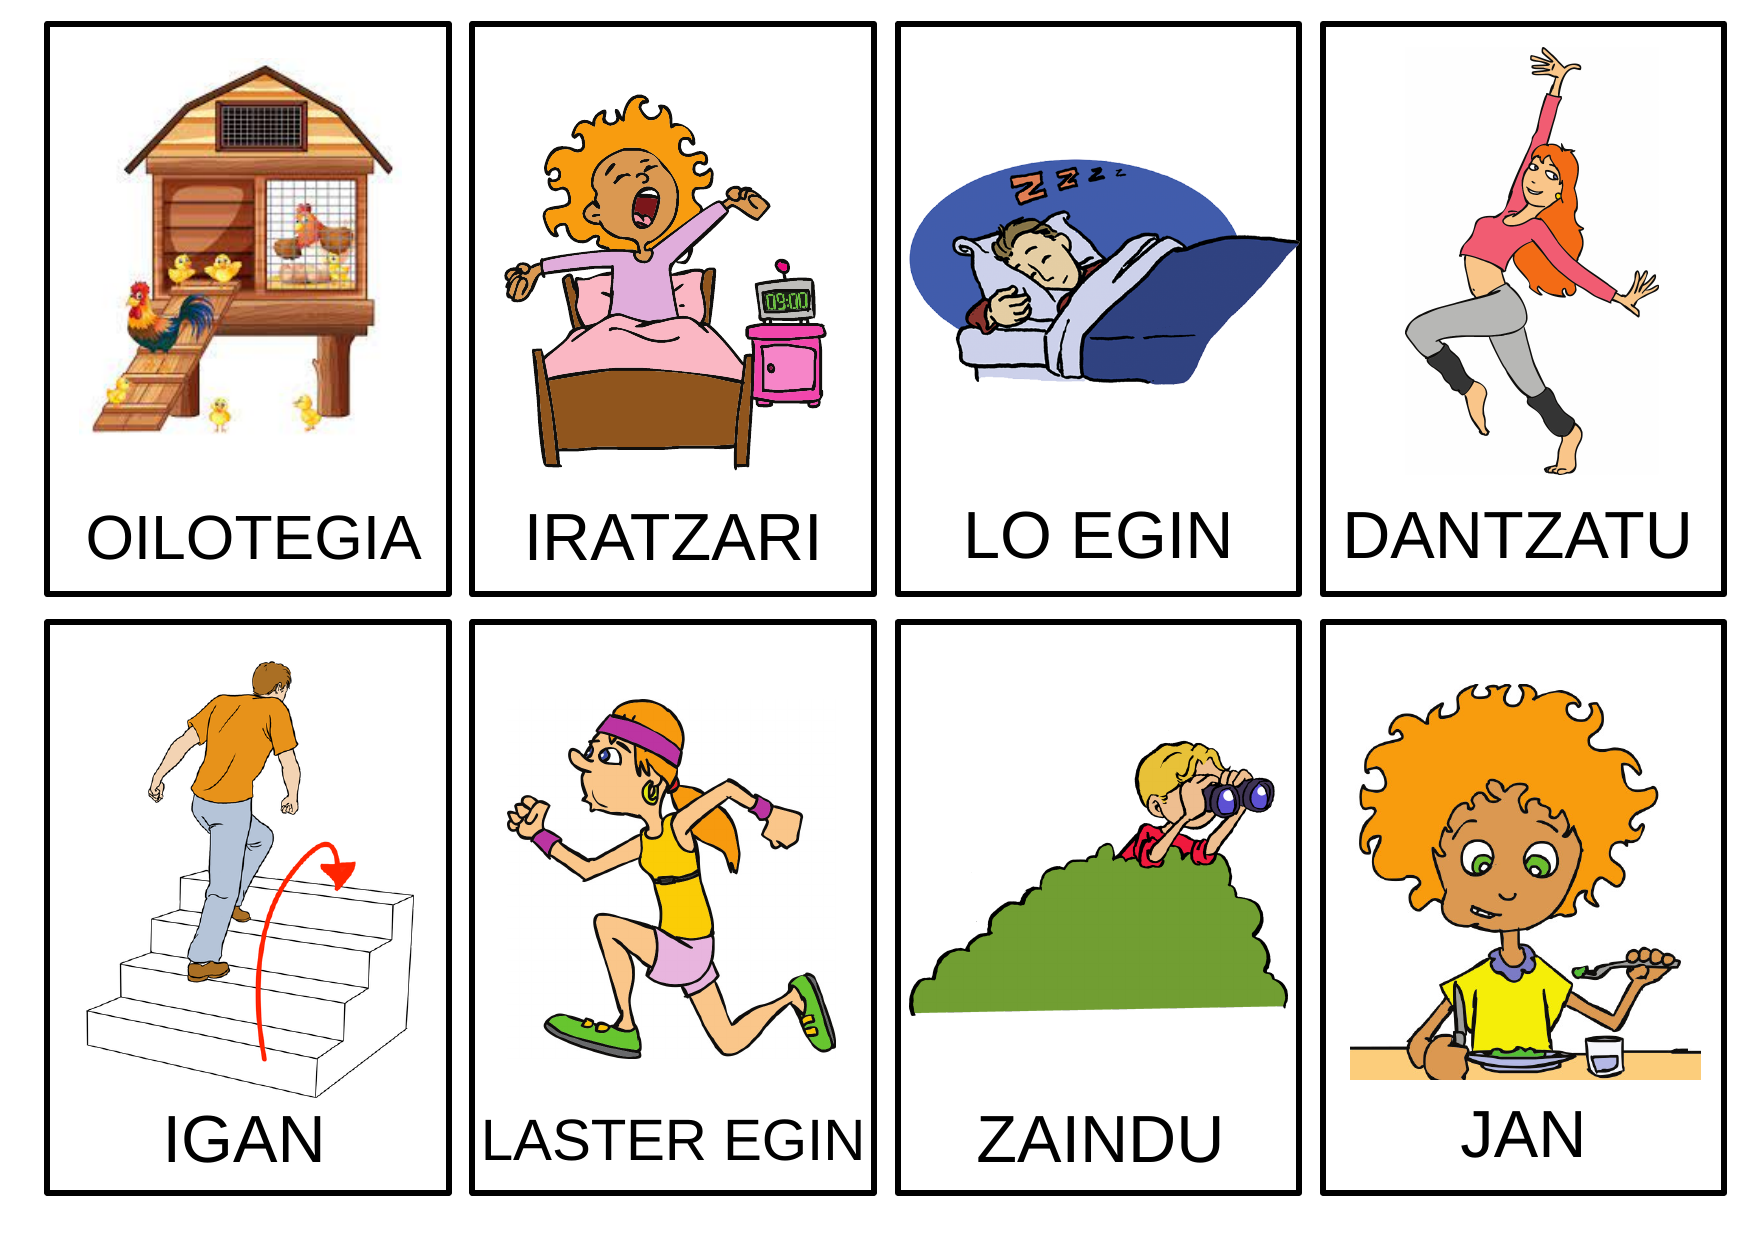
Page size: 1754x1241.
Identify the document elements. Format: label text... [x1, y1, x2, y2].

picture [79, 58, 402, 442]
picture [1350, 684, 1701, 1080]
text_box LO EGIN [921, 460, 1276, 611]
text_box IGAN [98, 1098, 390, 1182]
text_box DANTZATU [1340, 460, 1695, 611]
text_box [1322, 23, 1725, 595]
picture [909, 730, 1288, 1016]
picture [507, 699, 836, 1059]
text_box [897, 23, 1300, 595]
text_box ZAINDU [955, 1098, 1247, 1182]
text_box [472, 622, 875, 1193]
text_box [47, 622, 449, 1193]
text_box [47, 23, 449, 595]
picture [504, 94, 827, 471]
text_box [1322, 622, 1725, 1059]
text_box LASTER EGIN [478, 1070, 869, 1210]
text_box JAN [1322, 1059, 1725, 1209]
picture [1405, 47, 1659, 475]
text_box [472, 23, 875, 595]
picture [86, 661, 414, 1098]
text_box IRATZARI [496, 462, 851, 613]
text_box [897, 622, 1300, 1193]
picture [909, 159, 1300, 385]
subtitle OILOTEGIA [59, 472, 449, 603]
